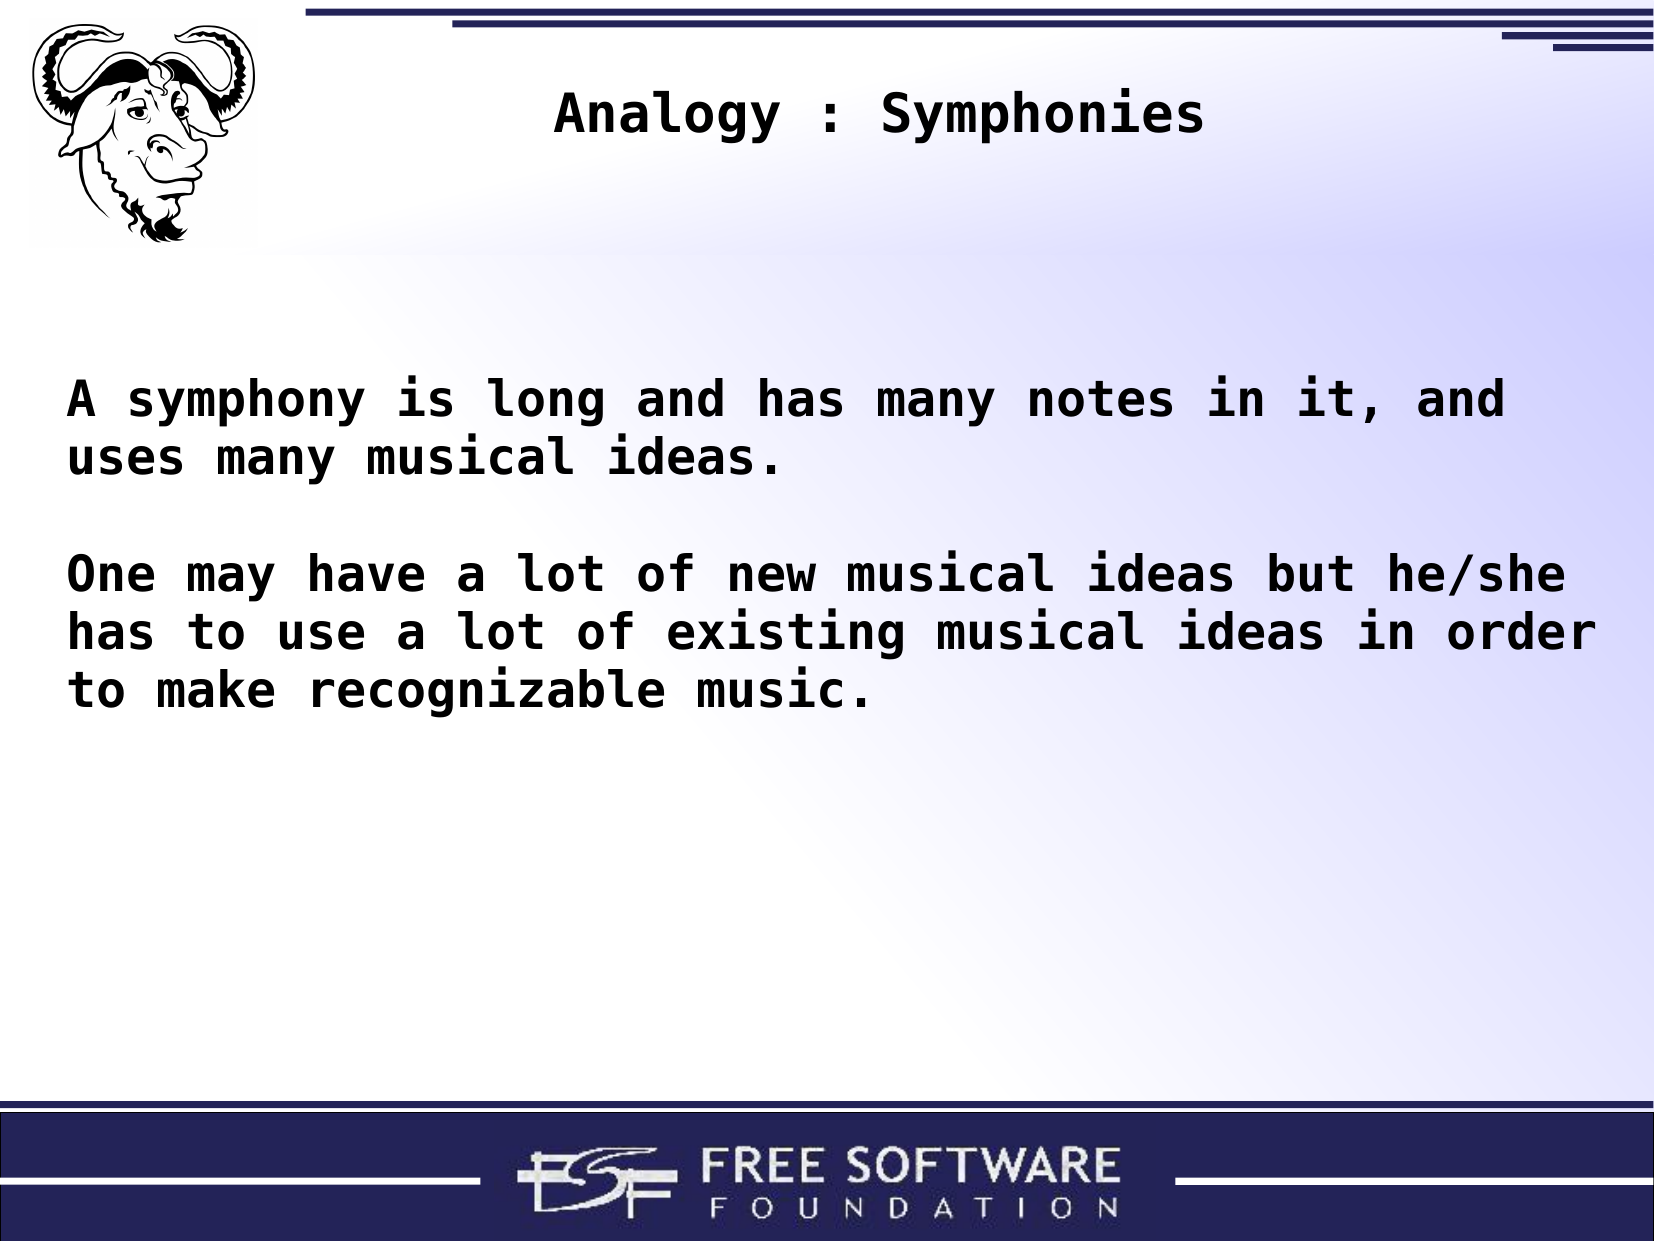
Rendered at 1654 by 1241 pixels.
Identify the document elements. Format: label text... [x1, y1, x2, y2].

picture [29, 18, 258, 248]
text_box [0, 0, 1654, 1241]
picture [494, 1119, 1156, 1241]
text_box Analogy : Symphonies [305, 81, 1456, 145]
text_box A symphony is long and has many notes in it, and uses many musical ideas. One may have a lot of new musical ideas but he/she has to use a lot of existing musical ideas in order to make recognizable music. [66, 370, 1613, 813]
